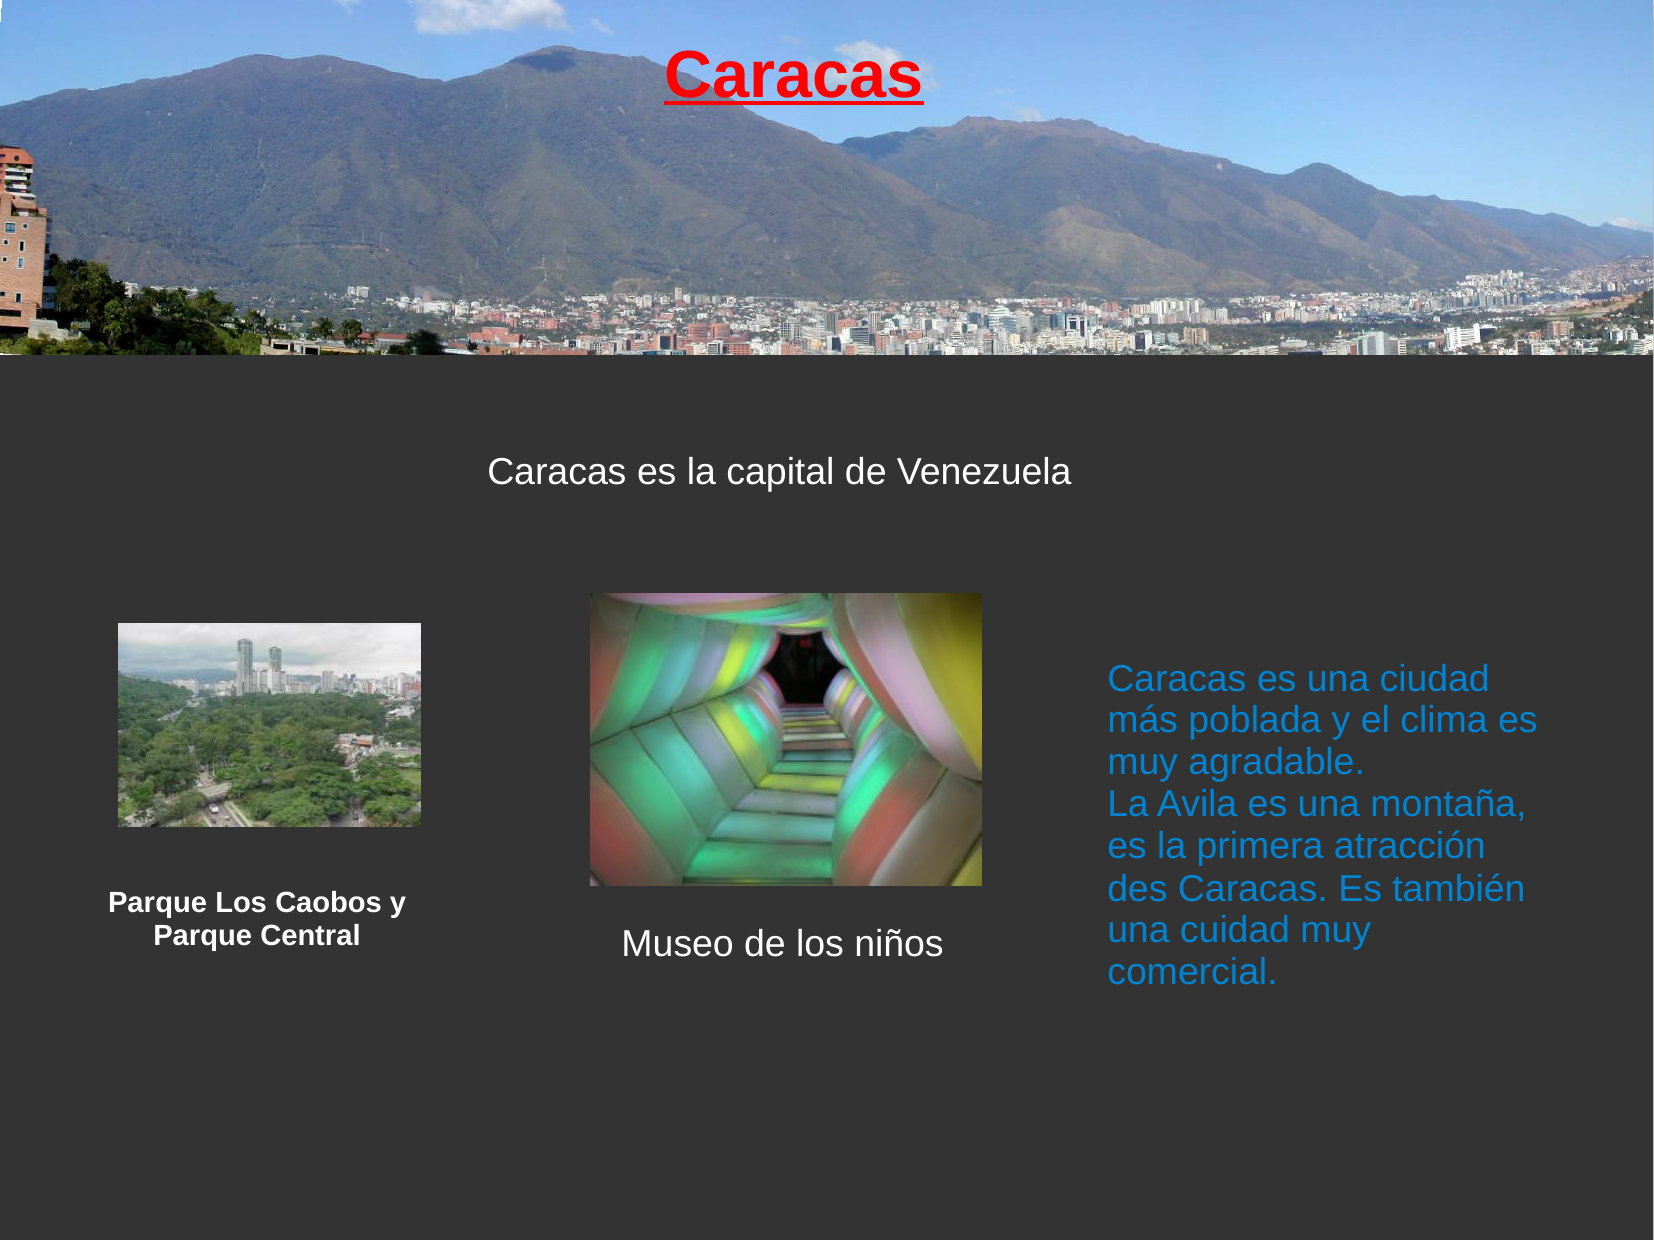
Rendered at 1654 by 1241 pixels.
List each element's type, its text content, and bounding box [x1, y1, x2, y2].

picture [0, 0, 1654, 355]
text_box Parque Los Caobos y Parque Central [59, 885, 456, 953]
text_box Caracas [649, 29, 945, 148]
text_box Caracas es una ciudad más poblada y el clima es muy agradable. La Avila es una montaña, es la primera atracción des Caracas. Es también una cuidad muy comercial. [1092, 649, 1565, 1001]
picture [118, 623, 421, 827]
text_box Caracas es la capital de Venezuela [472, 442, 1152, 500]
text_box Museo de los niños [590, 915, 975, 973]
picture [590, 593, 982, 886]
